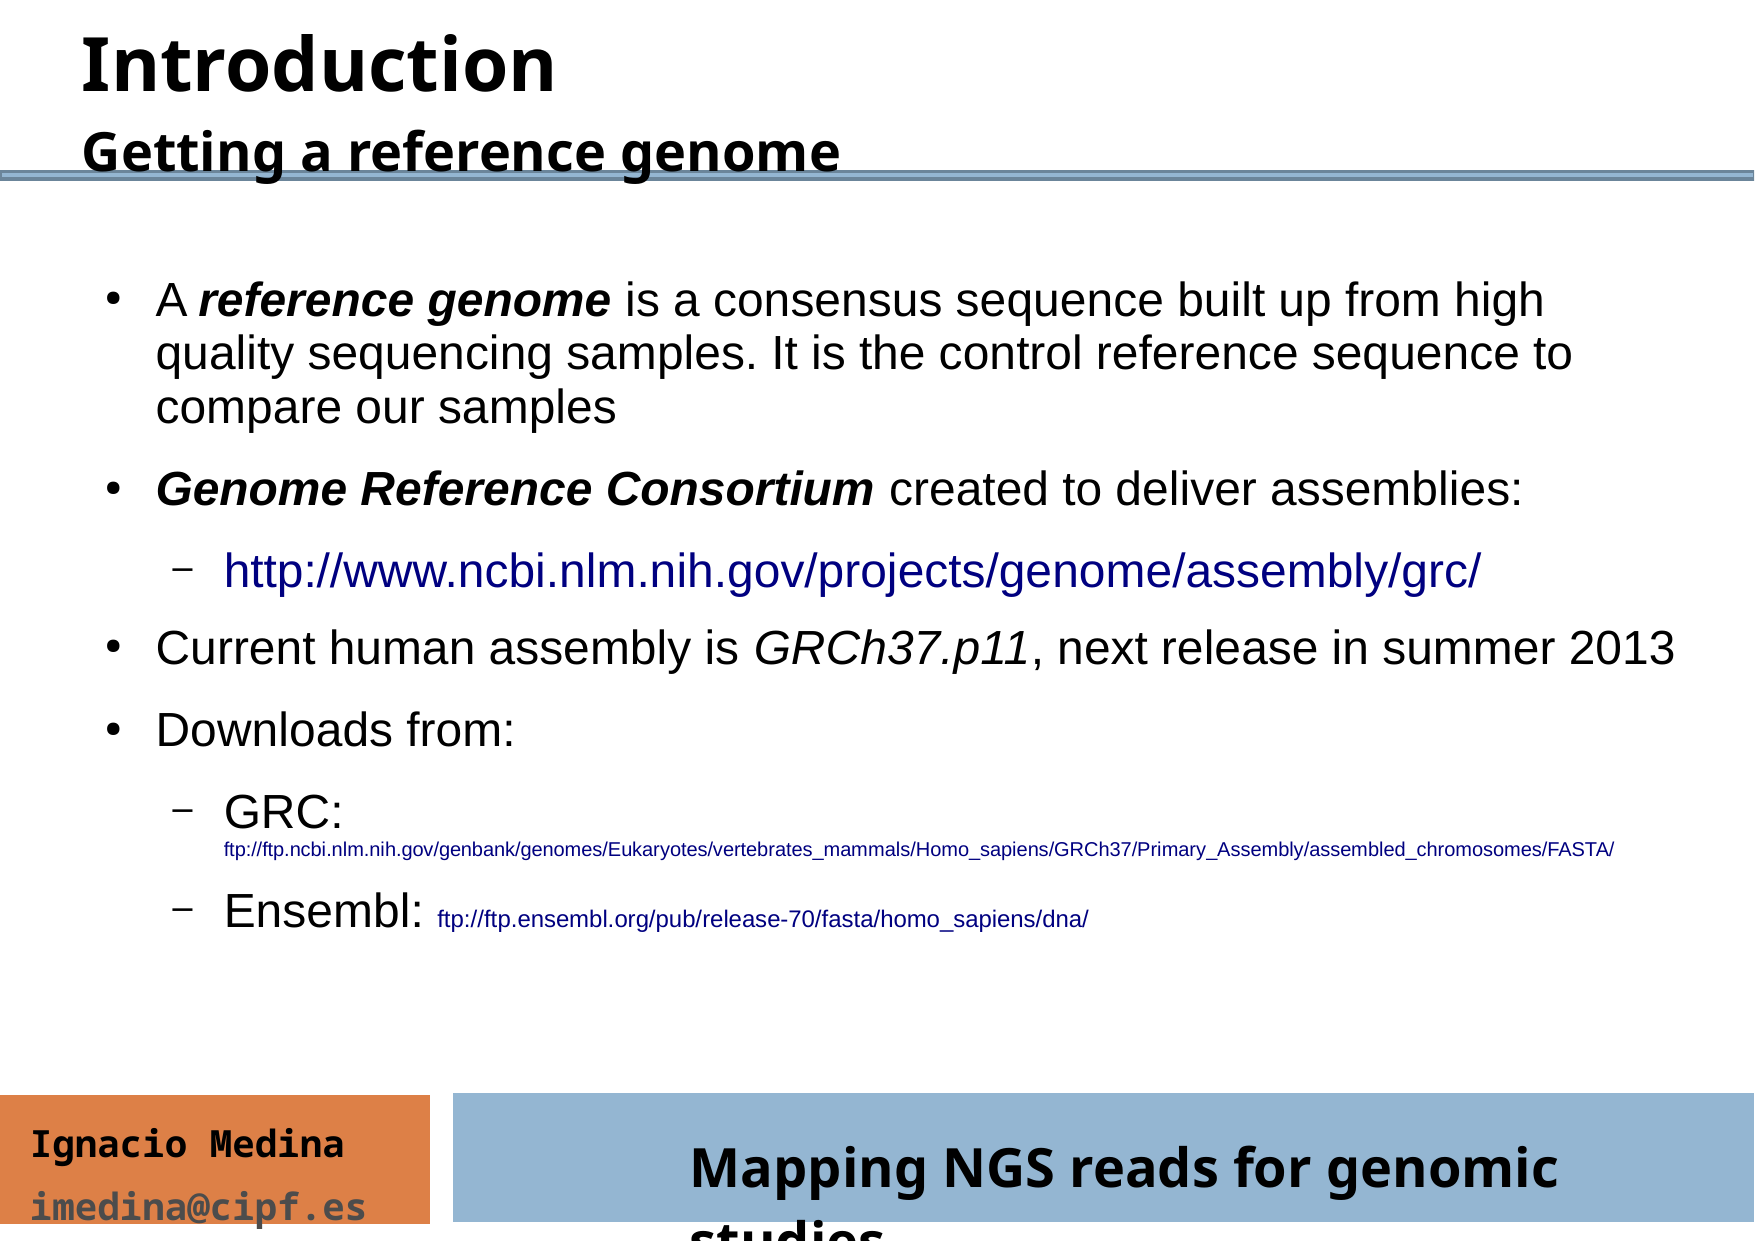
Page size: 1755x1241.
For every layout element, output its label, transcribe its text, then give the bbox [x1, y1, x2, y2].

text_box Ignacio Medina imedina@cipf.es [15, 1110, 406, 1213]
text_box Mapping NGS reads for genomic studies [675, 1122, 1726, 1200]
list A reference genome is a consensus sequence built up from high quality sequencing samples. It is the control reference sequence to compare our samples Genome Reference Consortium created to deliver assemblies: http://www.ncbi.nlm.nih.gov/projects/genome/assembly/grc/ Current human assembly is GRCh37.p11, next release in summer 2013 Downloads from: GRC: ftp://ftp.ncbi.nlm.nih.gov/genbank/genomes/Eukaryotes/vertebrates_mammals/Homo_sapiens/GRCh37/Primary_Assembly/assembled_chromosomes/FASTA/ Ensembl: ftp://ftp.ensembl.org/pub/release-70/fasta/homo_sapiens/dna/ [87, 272, 1681, 992]
text_box [280, 171, 642, 179]
text_box Introduction Getting a reference genome [67, 3, 1688, 168]
text_box [0, 171, 274, 179]
text_box [648, 171, 1754, 179]
